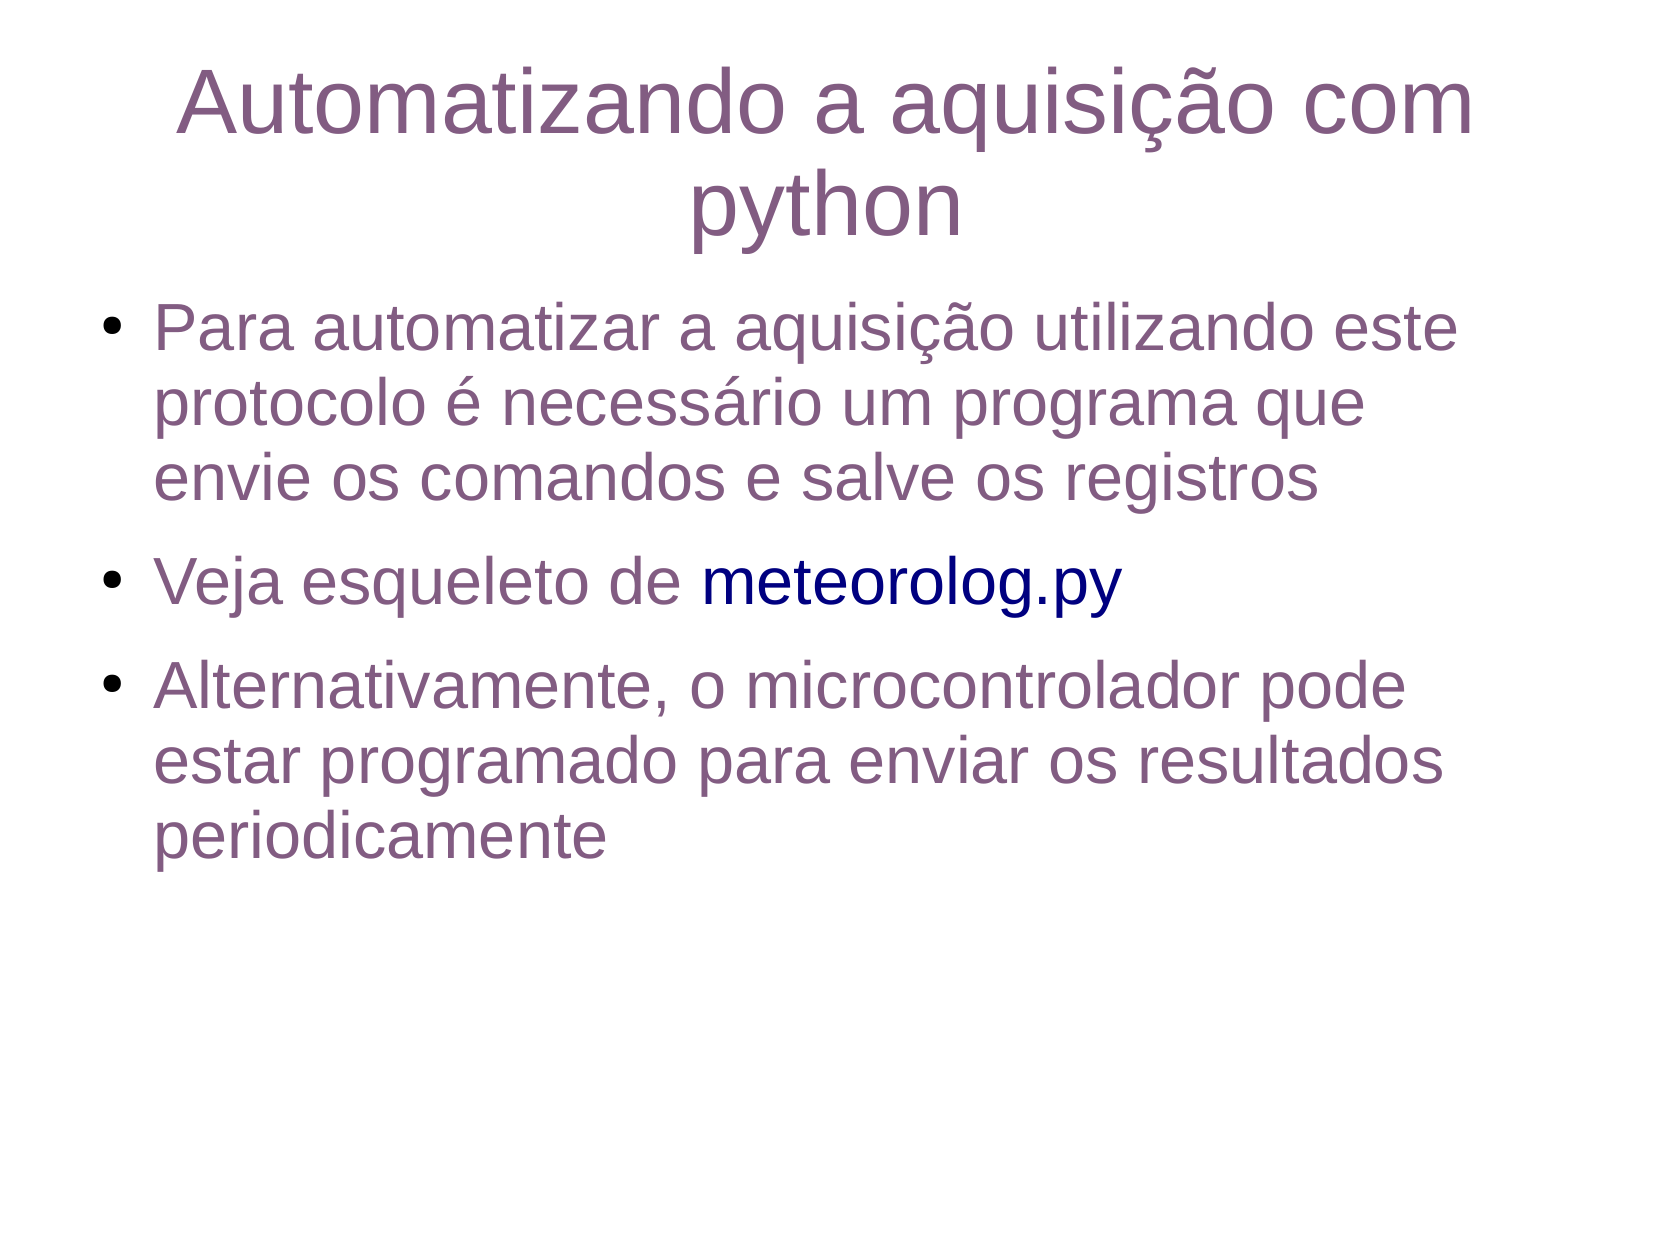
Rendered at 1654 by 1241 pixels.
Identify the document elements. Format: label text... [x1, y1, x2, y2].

list Para automatizar a aquisição utilizando este protocolo é necessário um programa que envie os comandos e salve os registros Veja esqueleto de meteorolog.py Alternativamente, o microcontrolador pode estar programado para enviar os resultados periodicamente [82, 290, 1538, 1010]
title Automatizando a aquisição com python [82, 49, 1571, 257]
